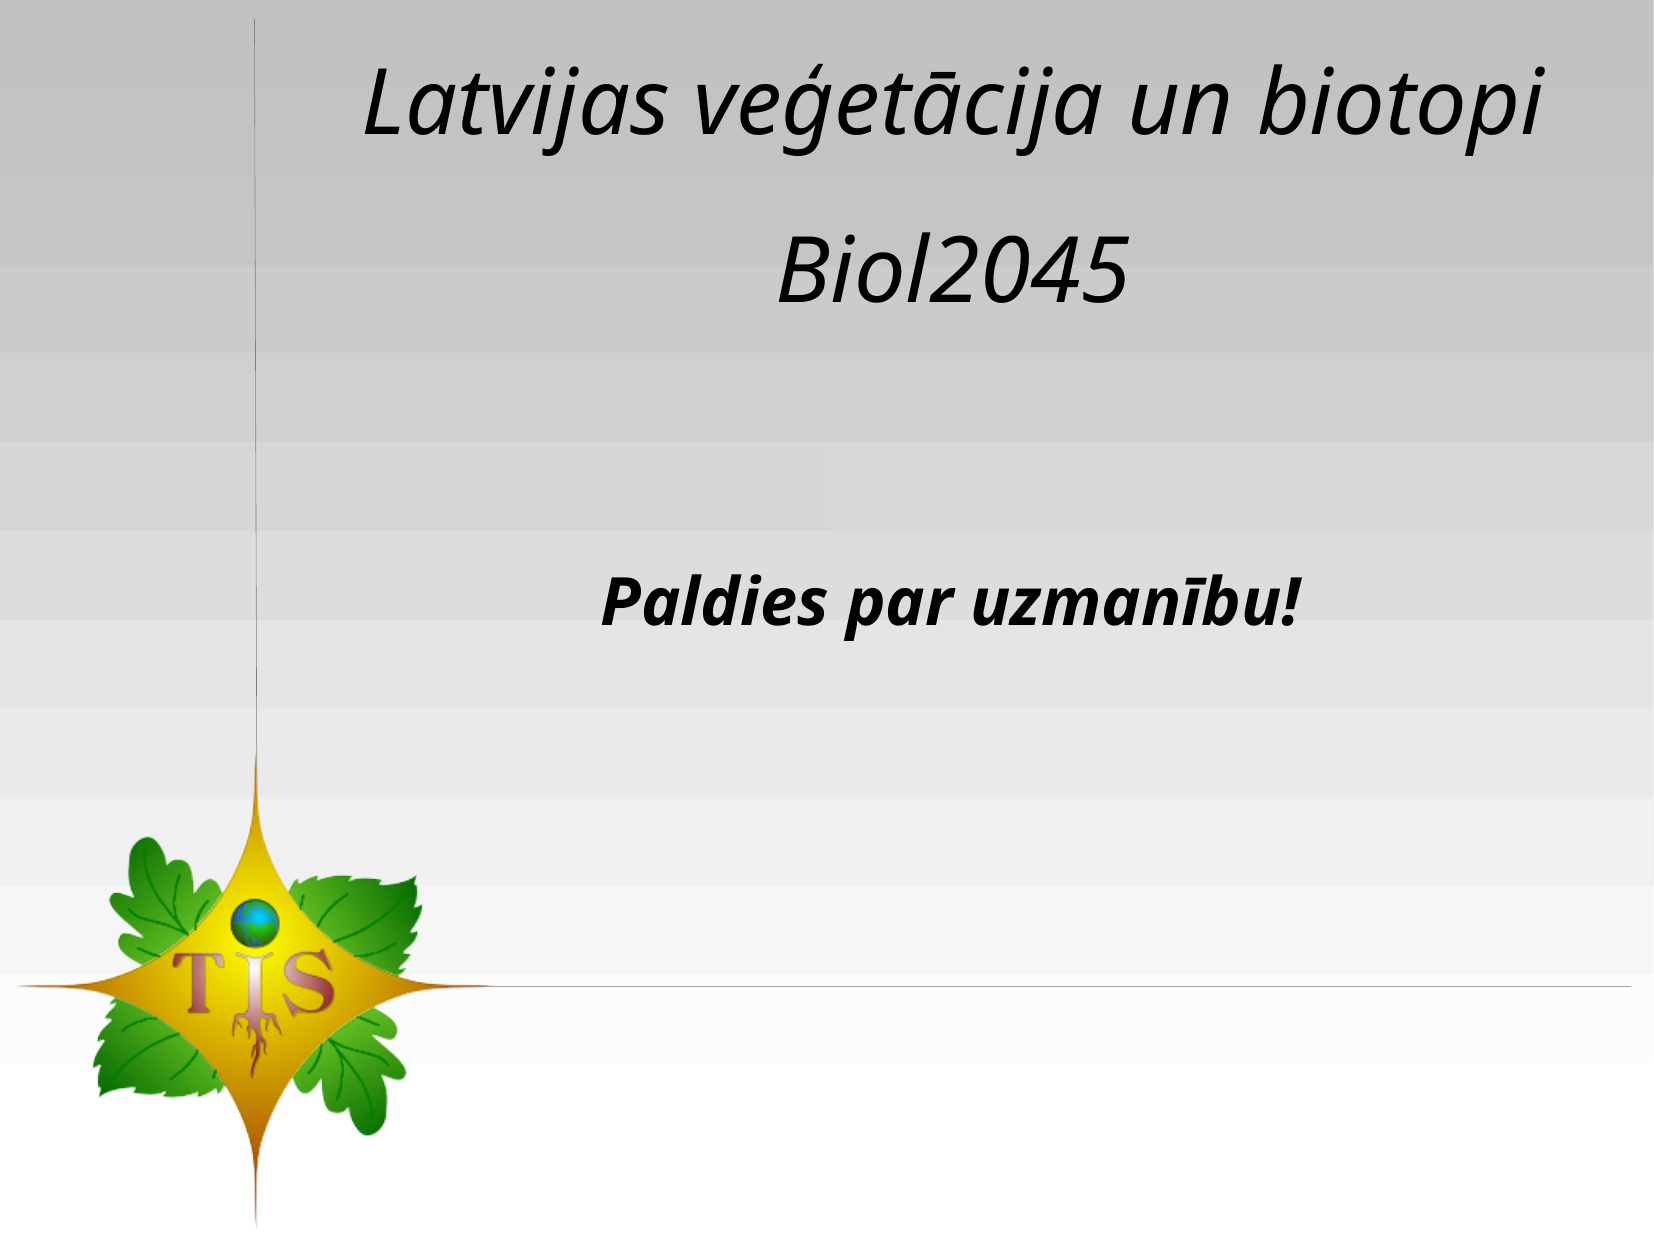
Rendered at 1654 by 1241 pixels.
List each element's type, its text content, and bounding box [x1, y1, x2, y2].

title Paldies par uzmanību! [295, 324, 1607, 857]
picture [0, 0, 1654, 1241]
